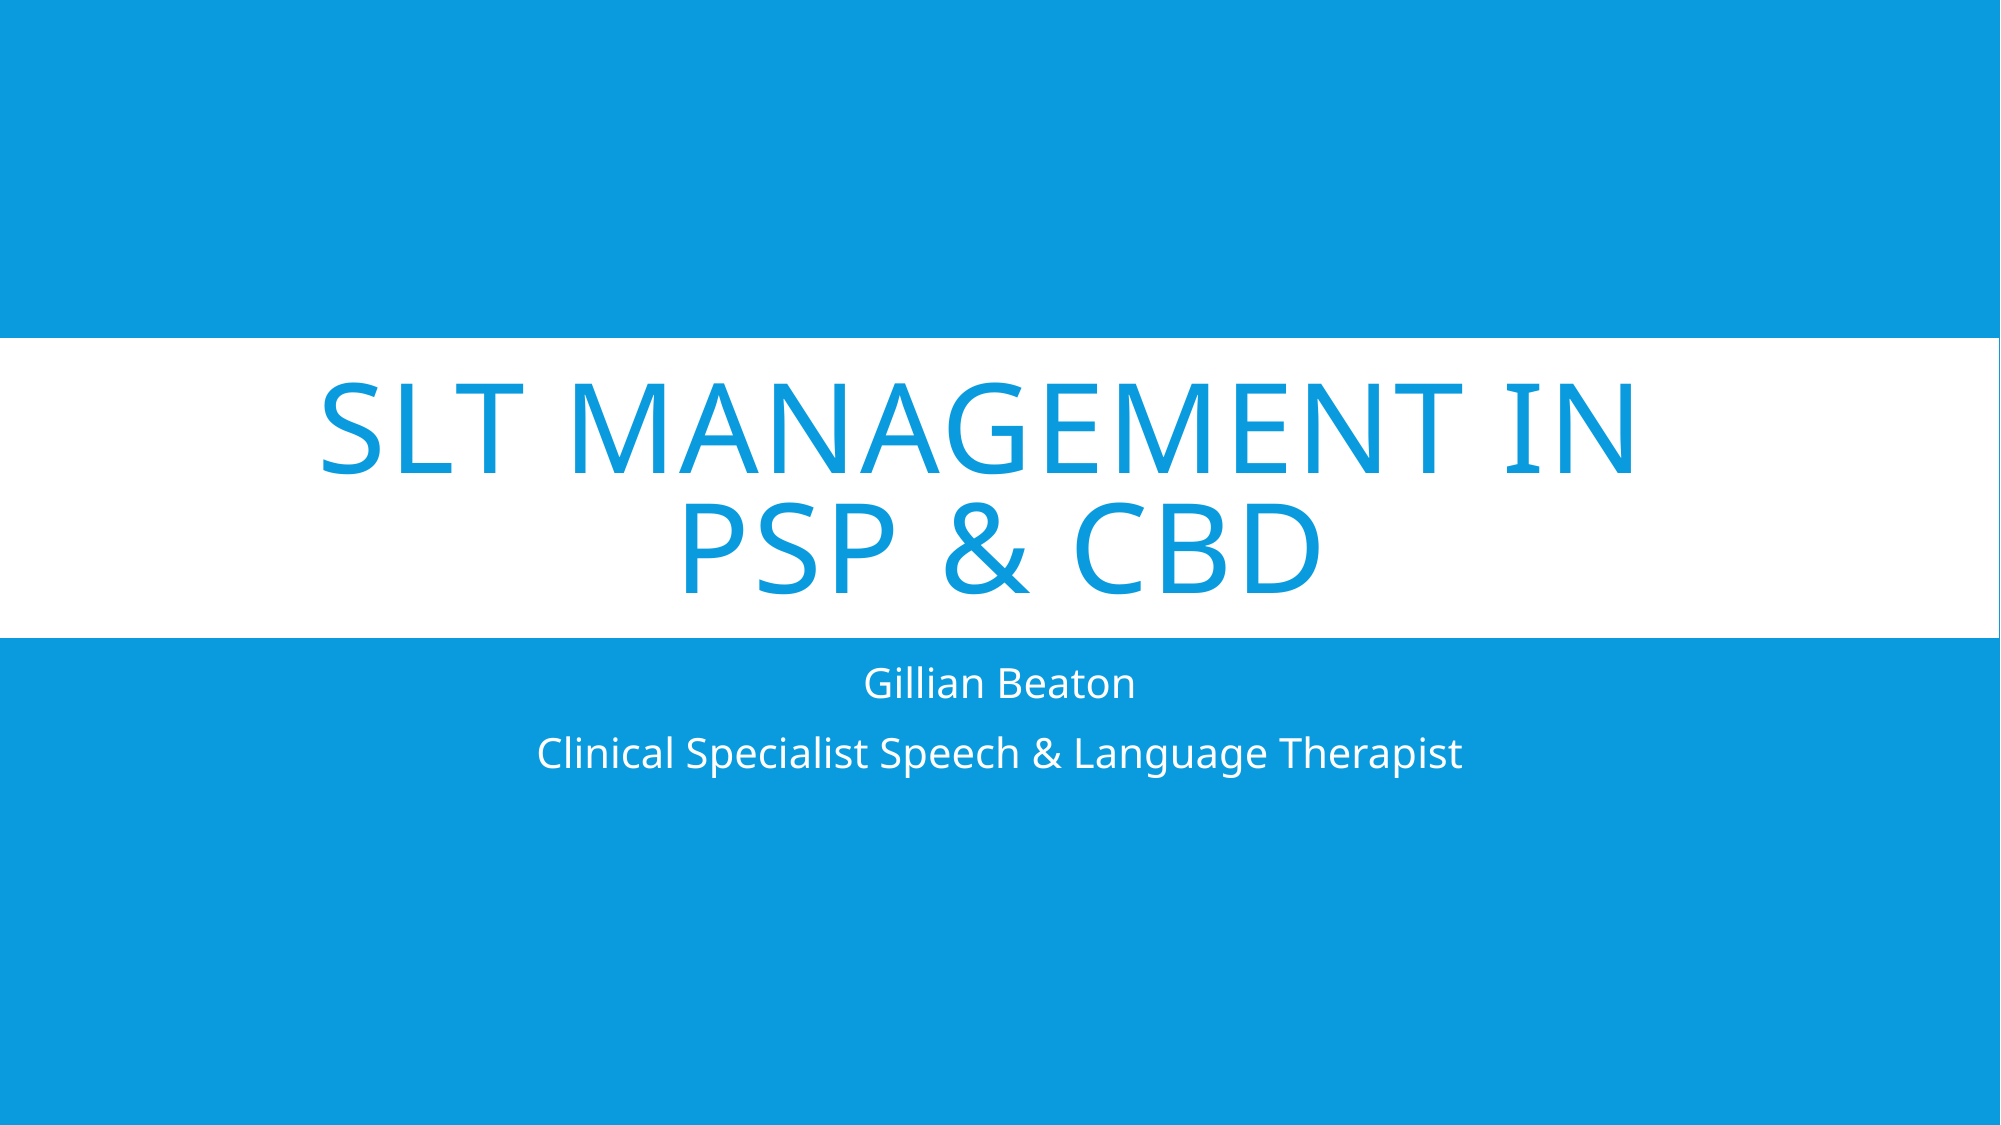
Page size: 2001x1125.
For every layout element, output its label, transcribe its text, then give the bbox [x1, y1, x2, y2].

subtitle Gillian Beaton Clinical Specialist Speech & Language Therapist [249, 655, 1750, 871]
title SLT MANAGEMENT in psp & cbd [59, 355, 1942, 641]
